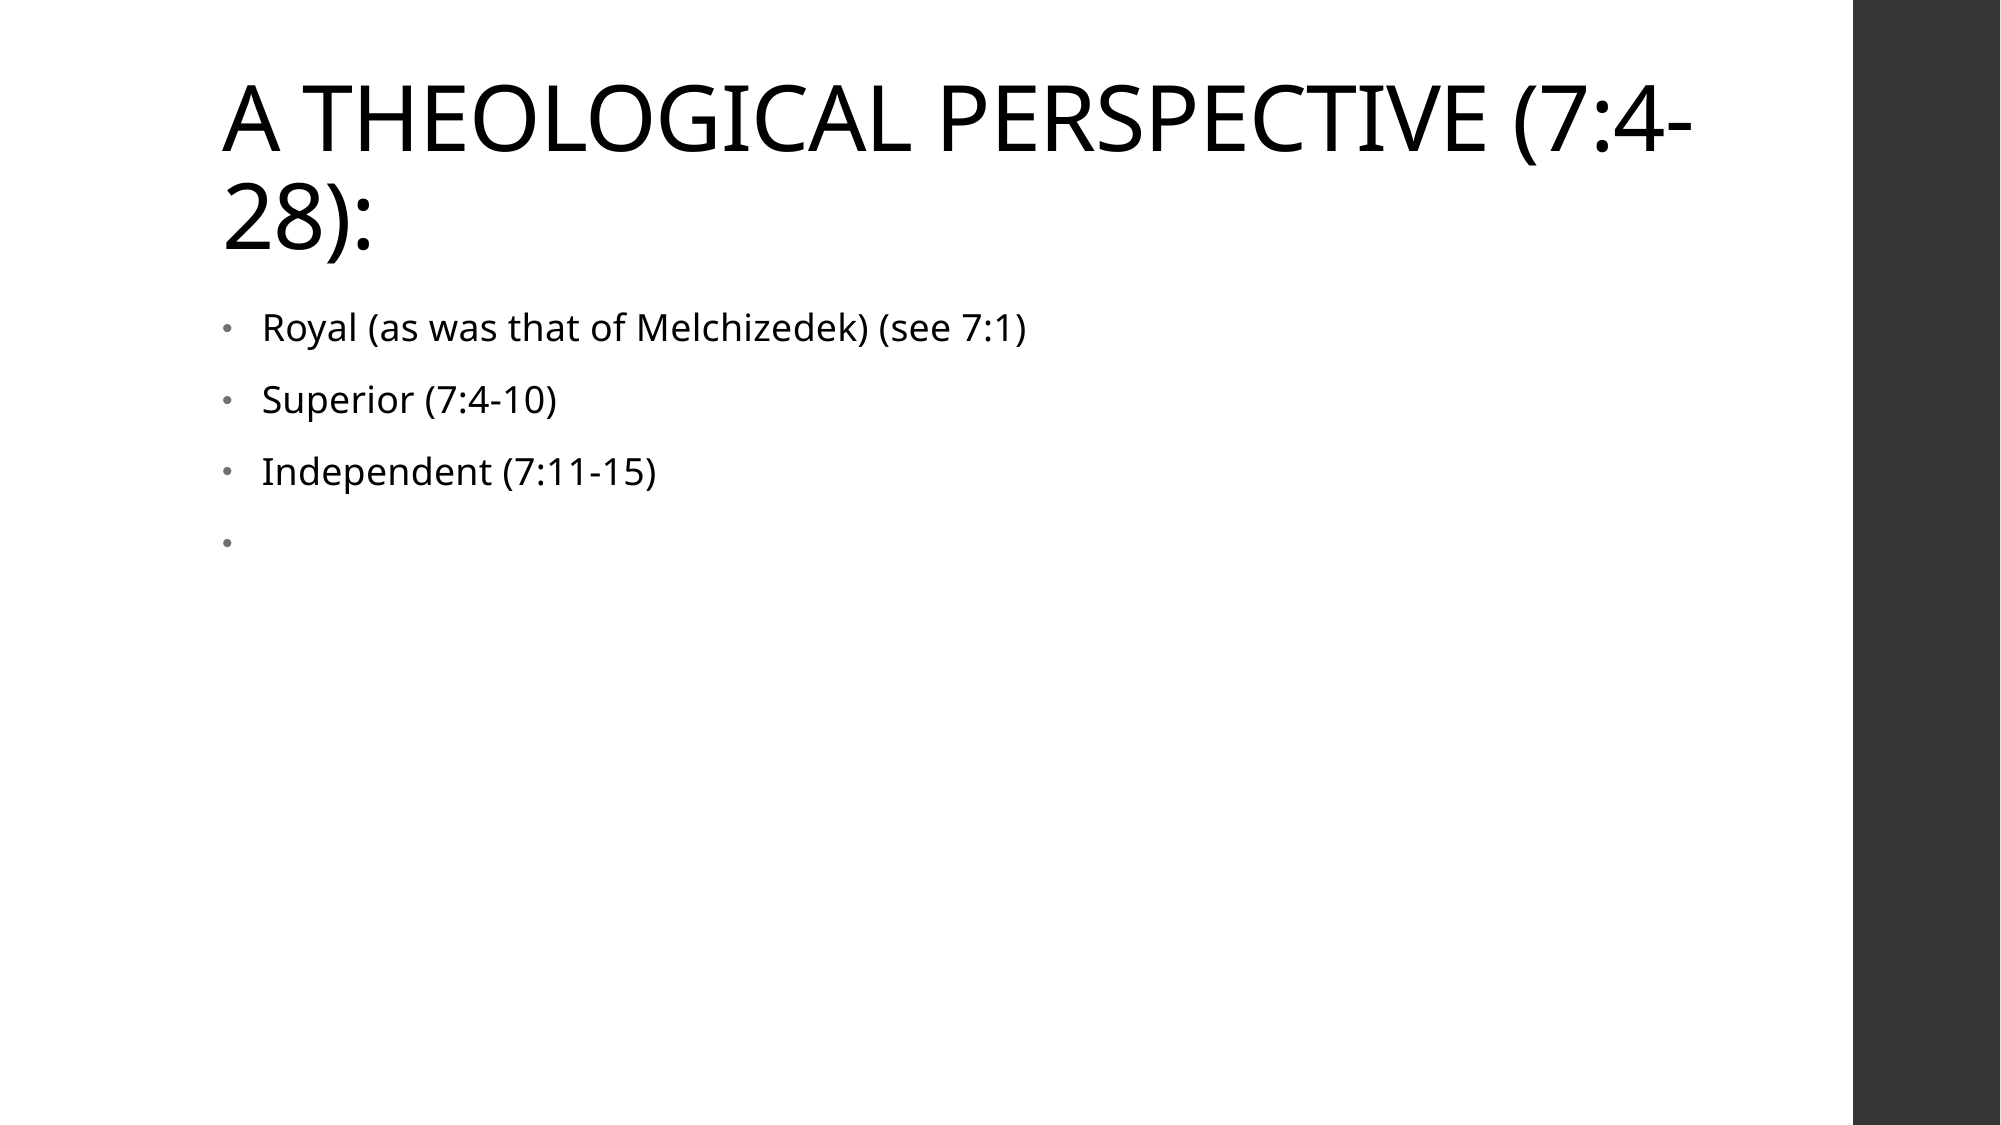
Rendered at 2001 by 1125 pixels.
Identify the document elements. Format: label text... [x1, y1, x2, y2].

list Royal (as was that of Melchizedek) (see 7:1) Superior (7:4-10) Independent (7:11-15) [206, 299, 1617, 1014]
title A THEOLOGICAL PERSPECTIVE (7:4-28): [206, 60, 1797, 278]
